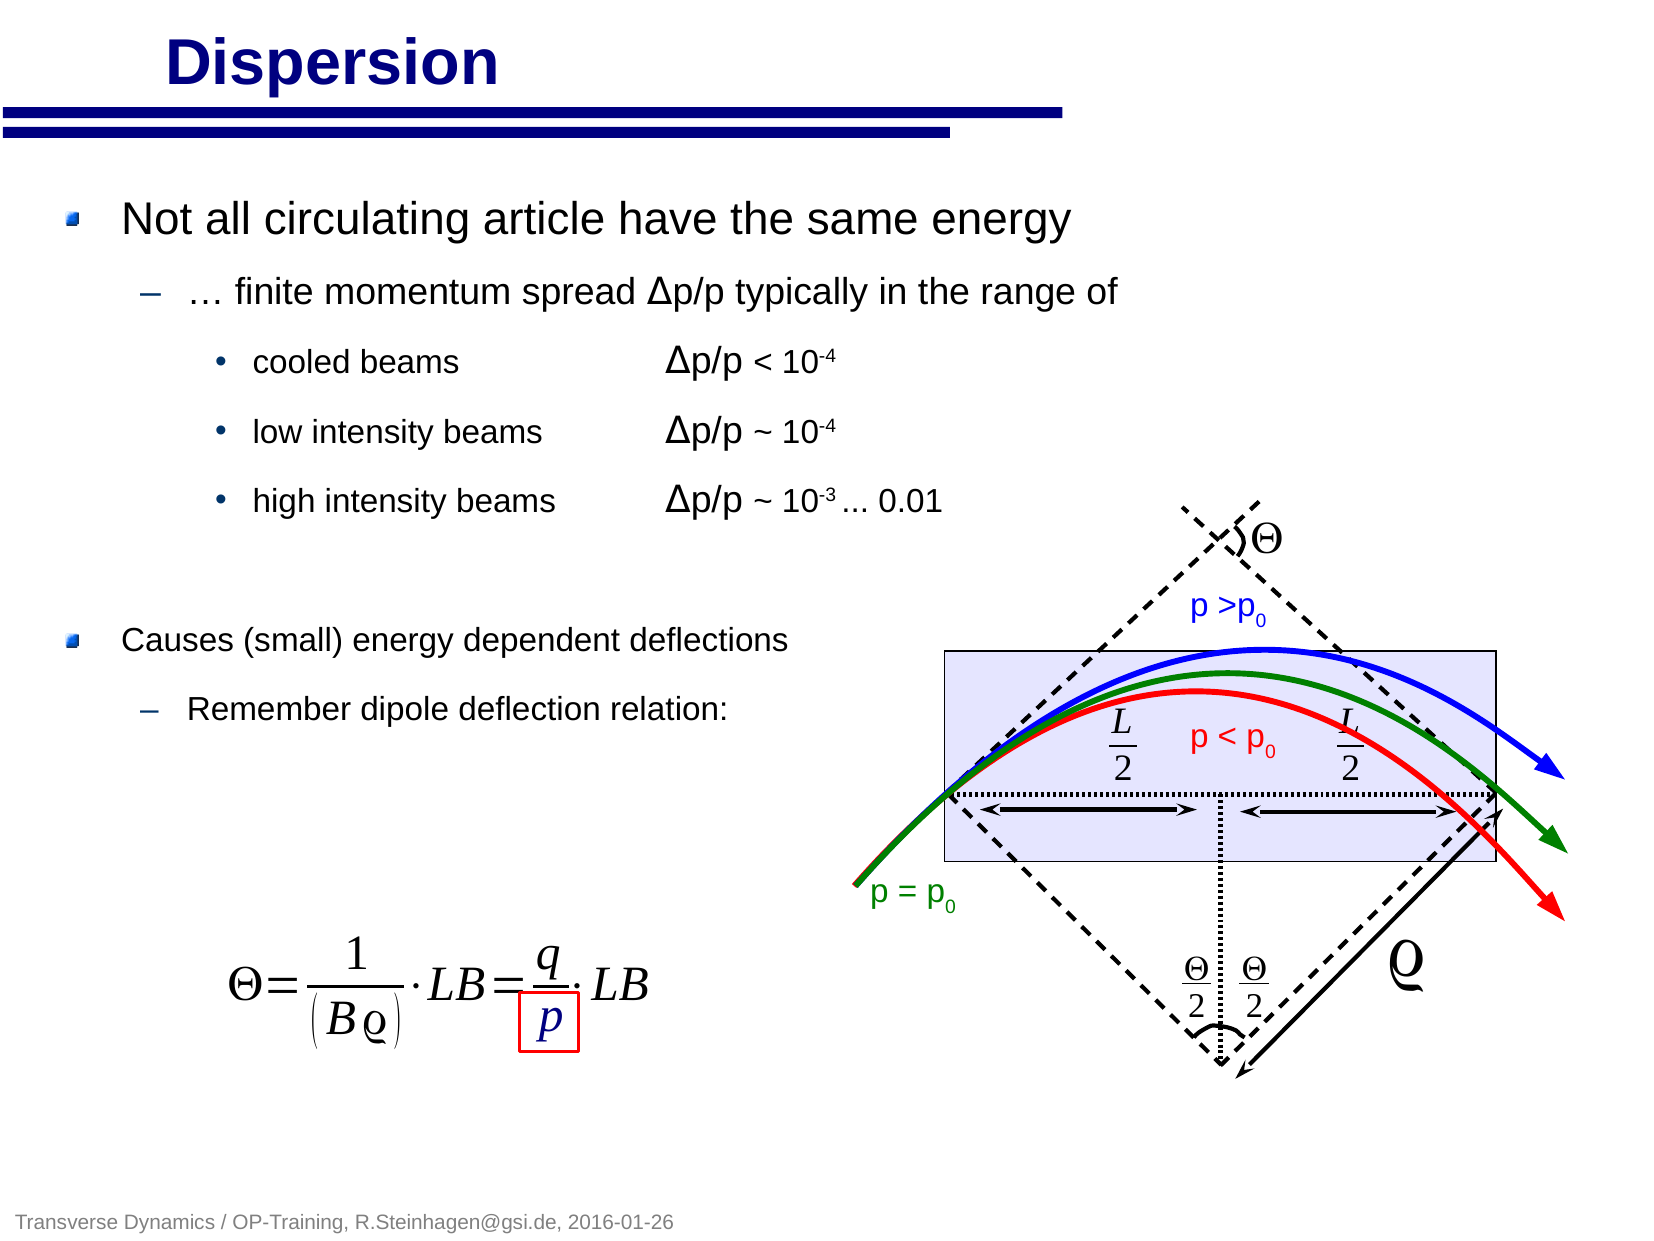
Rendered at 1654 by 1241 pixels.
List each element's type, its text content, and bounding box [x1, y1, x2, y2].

chart [521, 994, 577, 1050]
title Dispersion [165, 0, 1323, 124]
list Not all circulating article have the same energy … finite momentum spread Δp/p typically in the range of cooled beams Δp/p < 10-4 low intensity beams Δp/p ~ 10-4 high intensity beams Δp/p ~ 10-3 ... 0.01 Causes (small) energy dependent deflections Remember dipole deflection relation: [65, 192, 1628, 1205]
chart [214, 926, 662, 1052]
